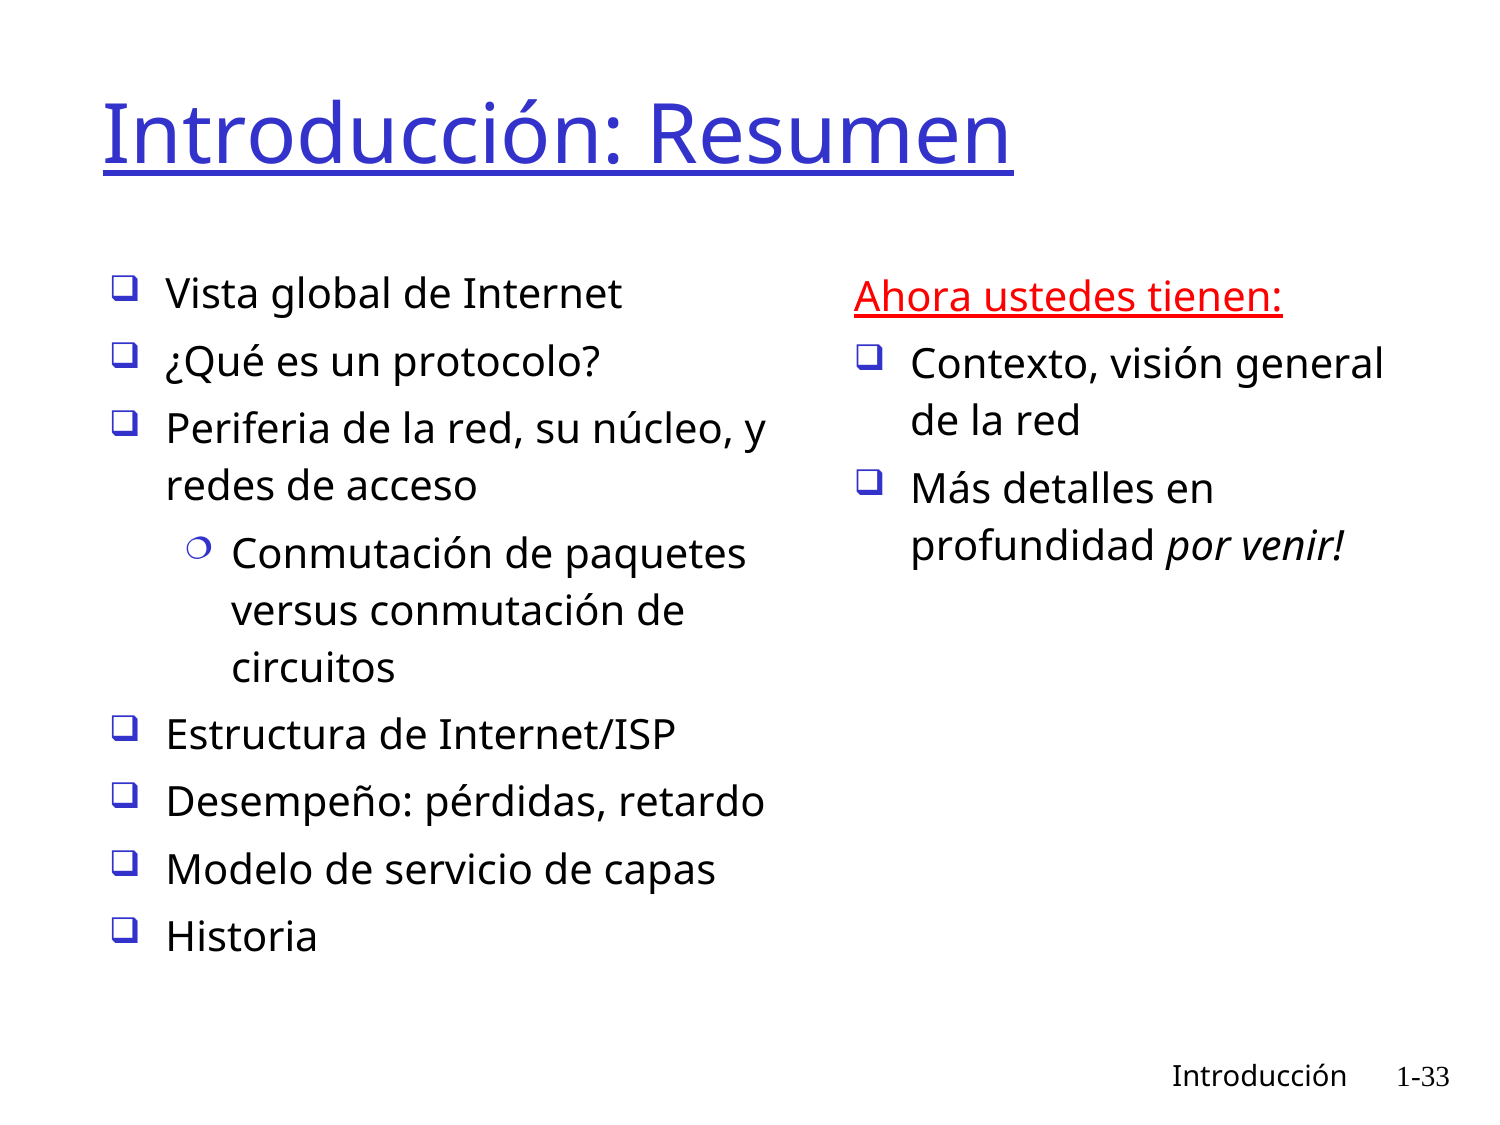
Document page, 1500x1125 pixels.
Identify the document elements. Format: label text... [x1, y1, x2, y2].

list Ahora ustedes tienen: Contexto, visión general de la red Más detalles en profundidad por venir! [838, 259, 1450, 1022]
text_box Introducción [887, 1050, 1362, 1125]
title Introducción: Resumen [87, 37, 1363, 225]
text_box 1-<number> [1362, 1050, 1466, 1125]
list Vista global de Internet ¿Qué es un protocolo? Periferia de la red, su núcleo, y redes de acceso Conmutación de paquetes versus conmutación de circuitos Estructura de Internet/ISP Desempeño: pérdidas, retardo Modelo de servicio de capas Historia [94, 256, 814, 1052]
